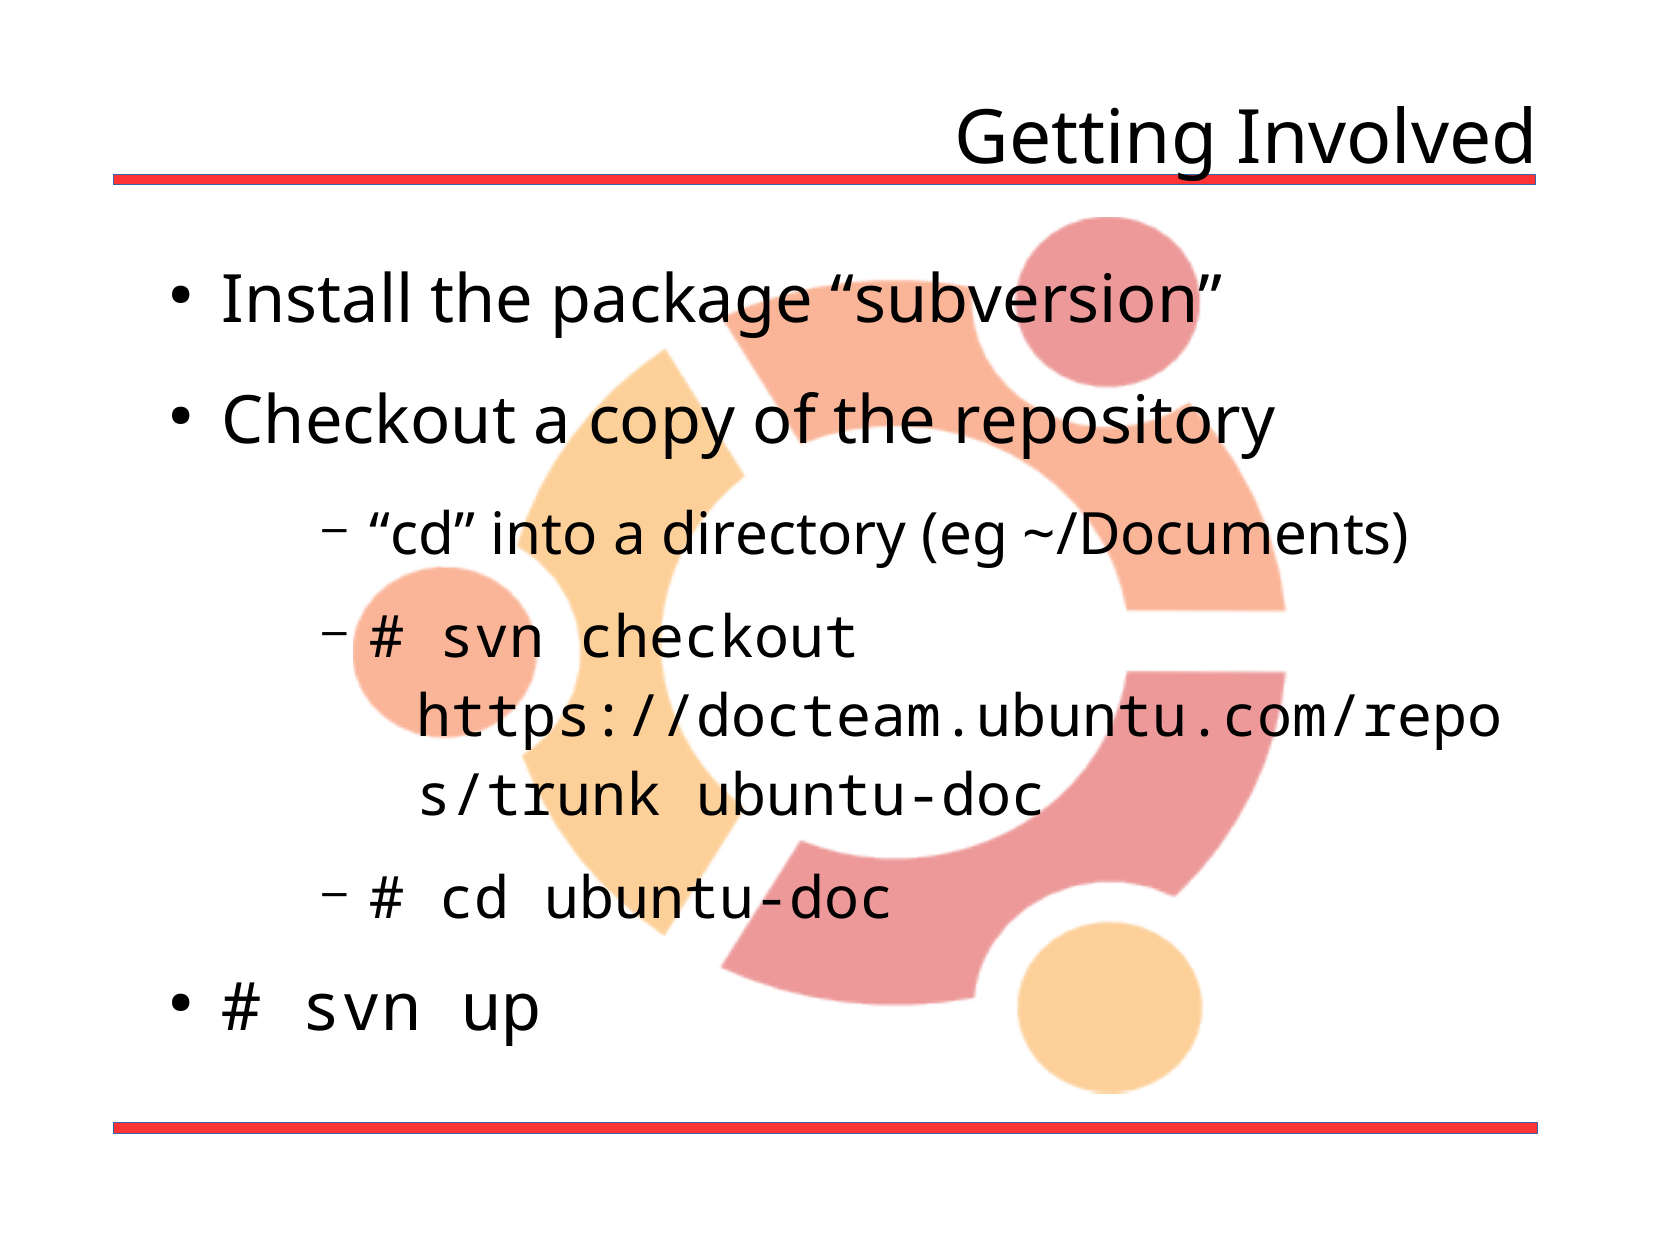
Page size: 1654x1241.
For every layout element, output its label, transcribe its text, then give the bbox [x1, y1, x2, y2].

list Install the package “subversion” Checkout a copy of the repository “cd” into a directory (eg ~/Documents) # svn checkout https://docteam.ubuntu.com/repos/trunk ubuntu-doc # cd ubuntu-doc # svn up [133, 251, 1530, 1089]
title Getting Involved [125, 70, 1538, 198]
